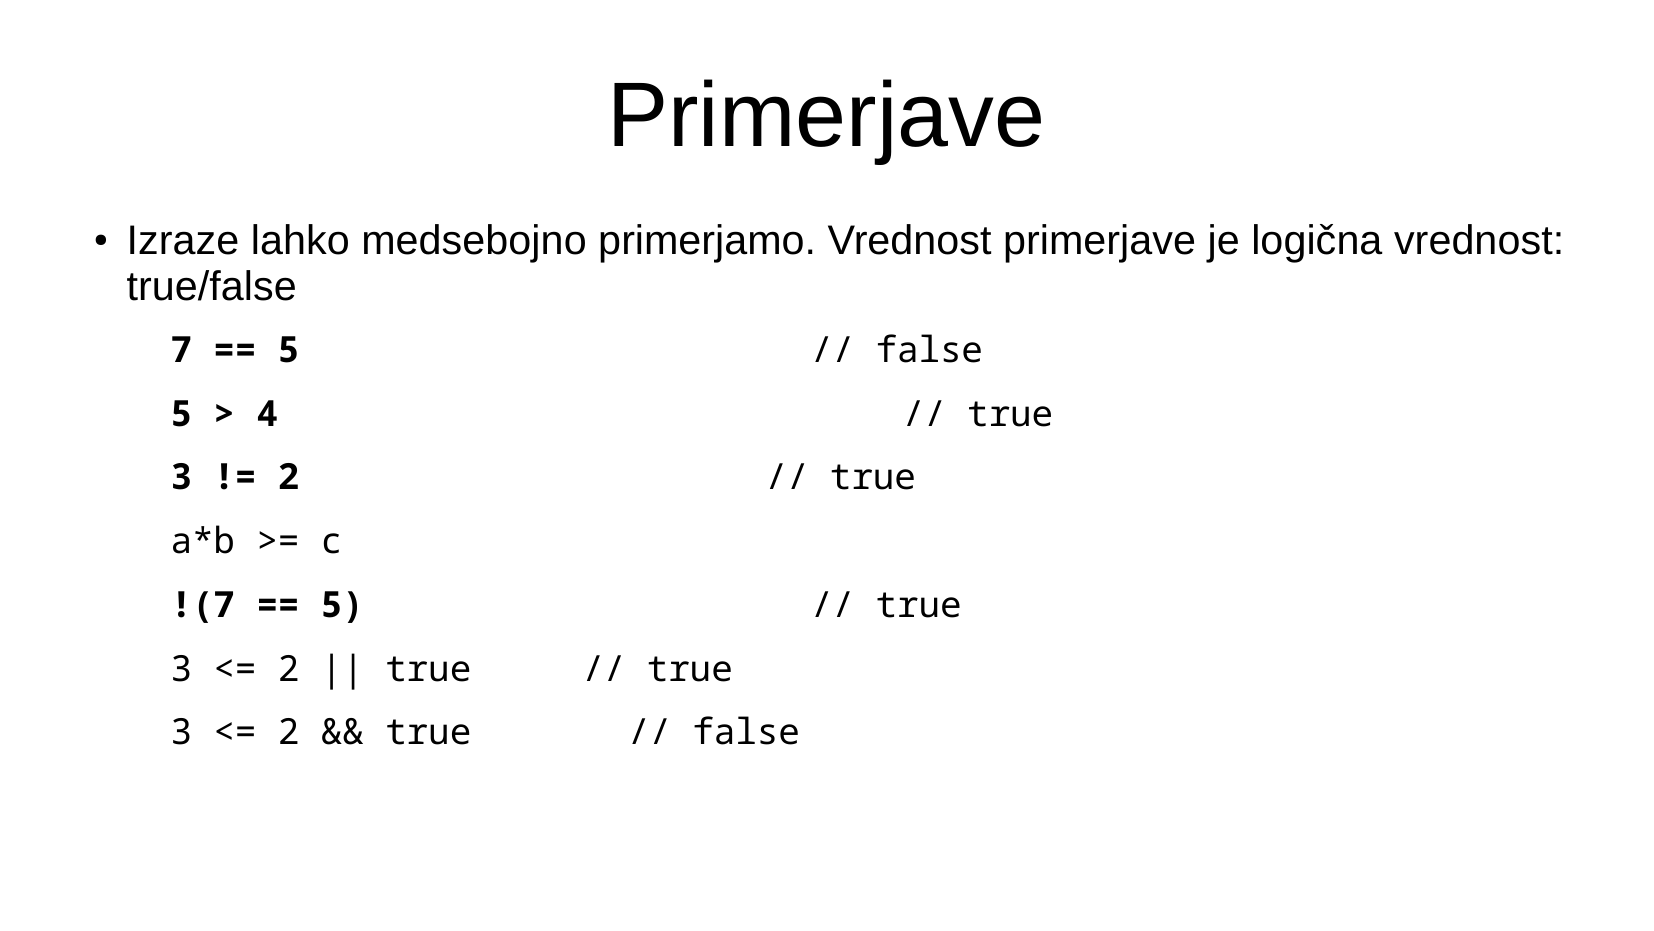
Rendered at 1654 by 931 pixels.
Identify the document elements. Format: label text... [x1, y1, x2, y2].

list Izraze lahko medsebojno primerjamo. Vrednost primerjave je logična vrednost: true/false 7 == 5 // false 5 > 4 // true 3 != 2 // true a*b >= c !(7 == 5) // true 3 <= 2 || true // true 3 <= 2 && true // false [82, 217, 1571, 758]
title Primerjave [82, 37, 1571, 193]
